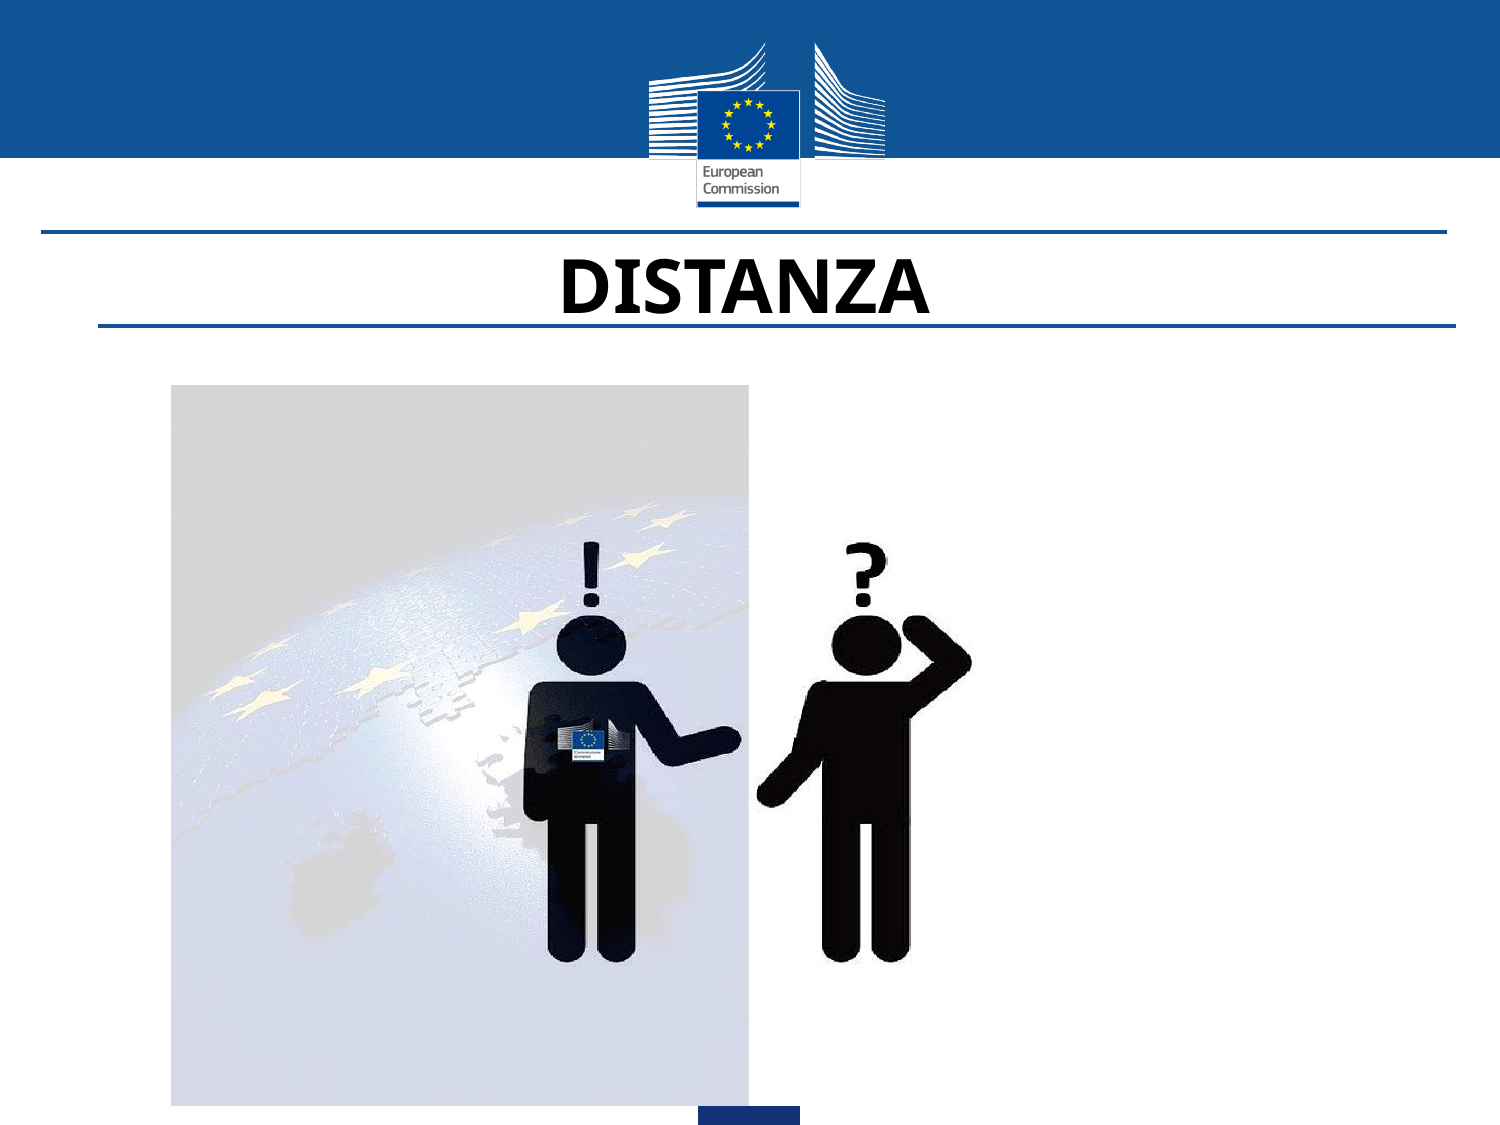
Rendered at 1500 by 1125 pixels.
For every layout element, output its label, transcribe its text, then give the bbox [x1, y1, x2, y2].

text_box DISTANZA [31, 231, 1457, 382]
picture [171, 385, 1292, 1106]
picture [649, 42, 885, 208]
